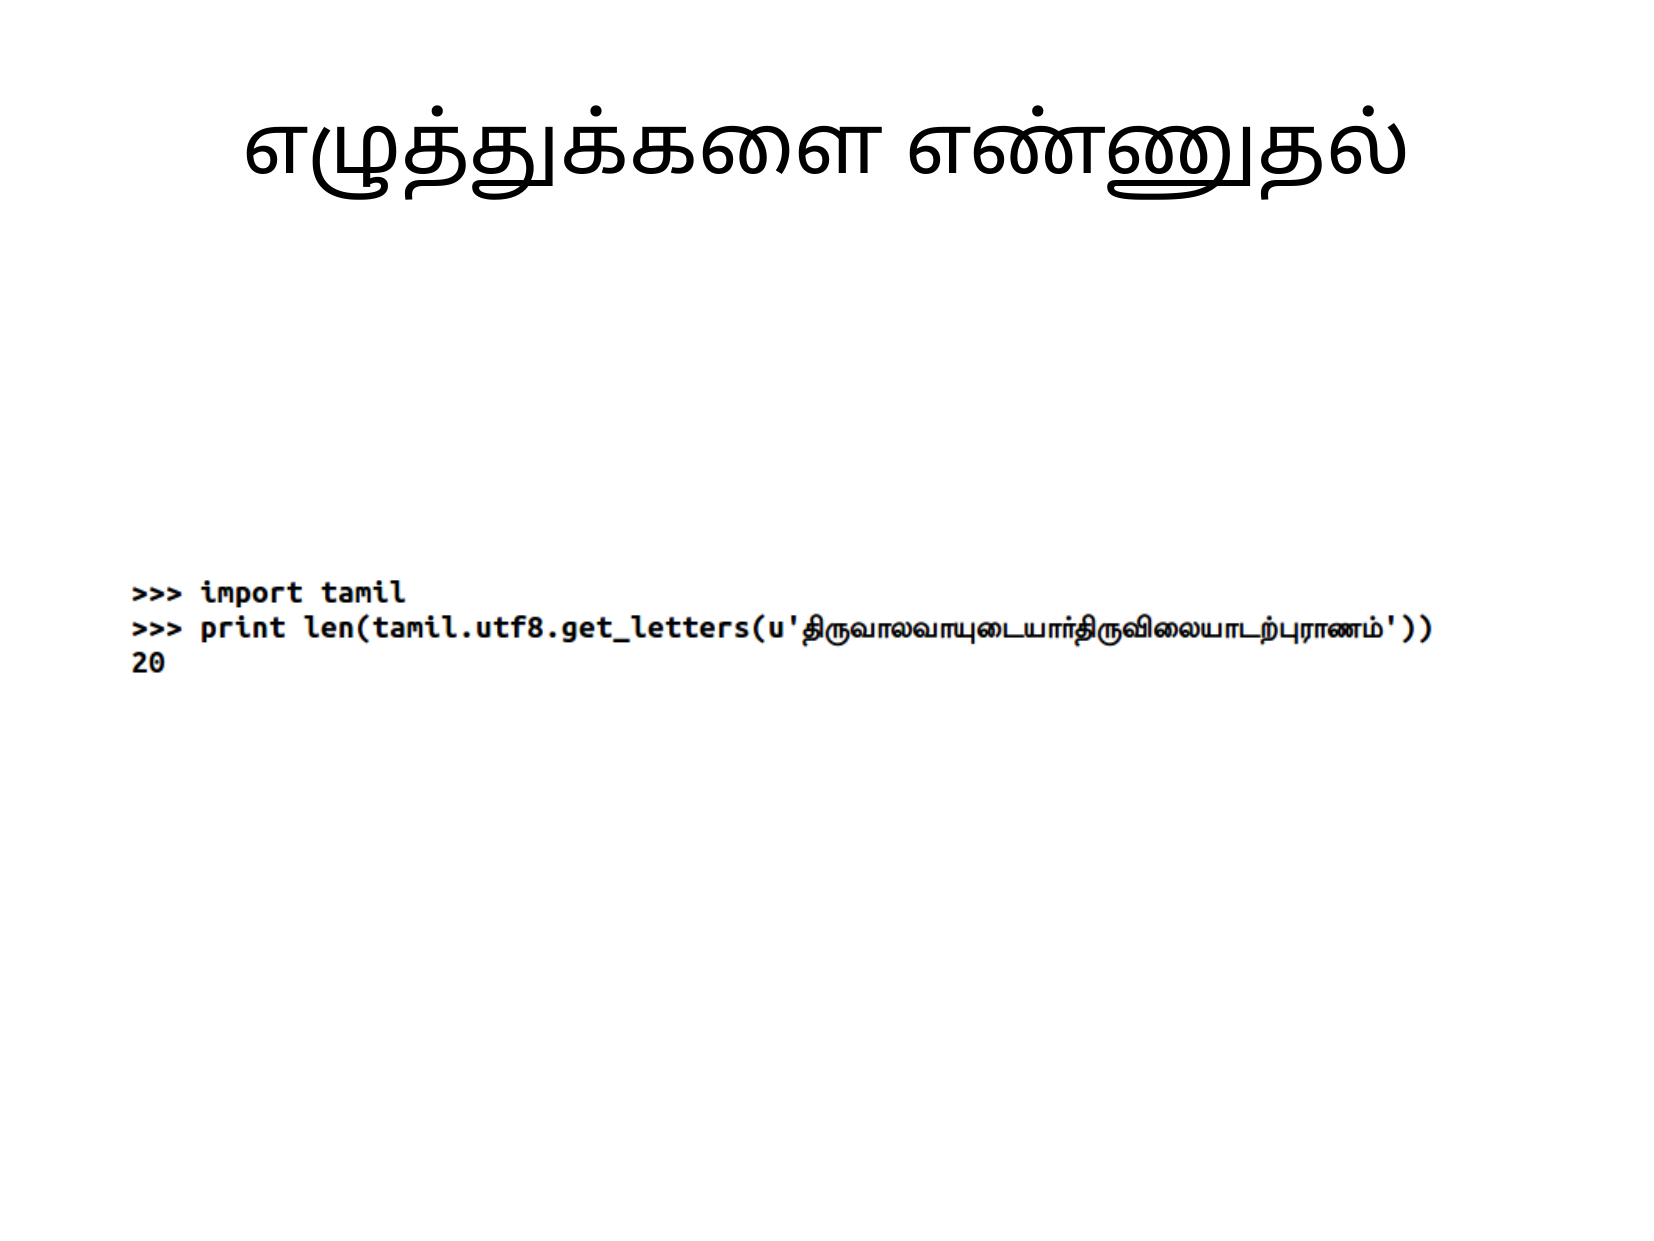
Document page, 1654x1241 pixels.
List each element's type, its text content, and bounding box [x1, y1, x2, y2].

title எழுத்துக்களை எண்ணுதல் [82, 49, 1571, 257]
picture [130, 579, 1458, 676]
